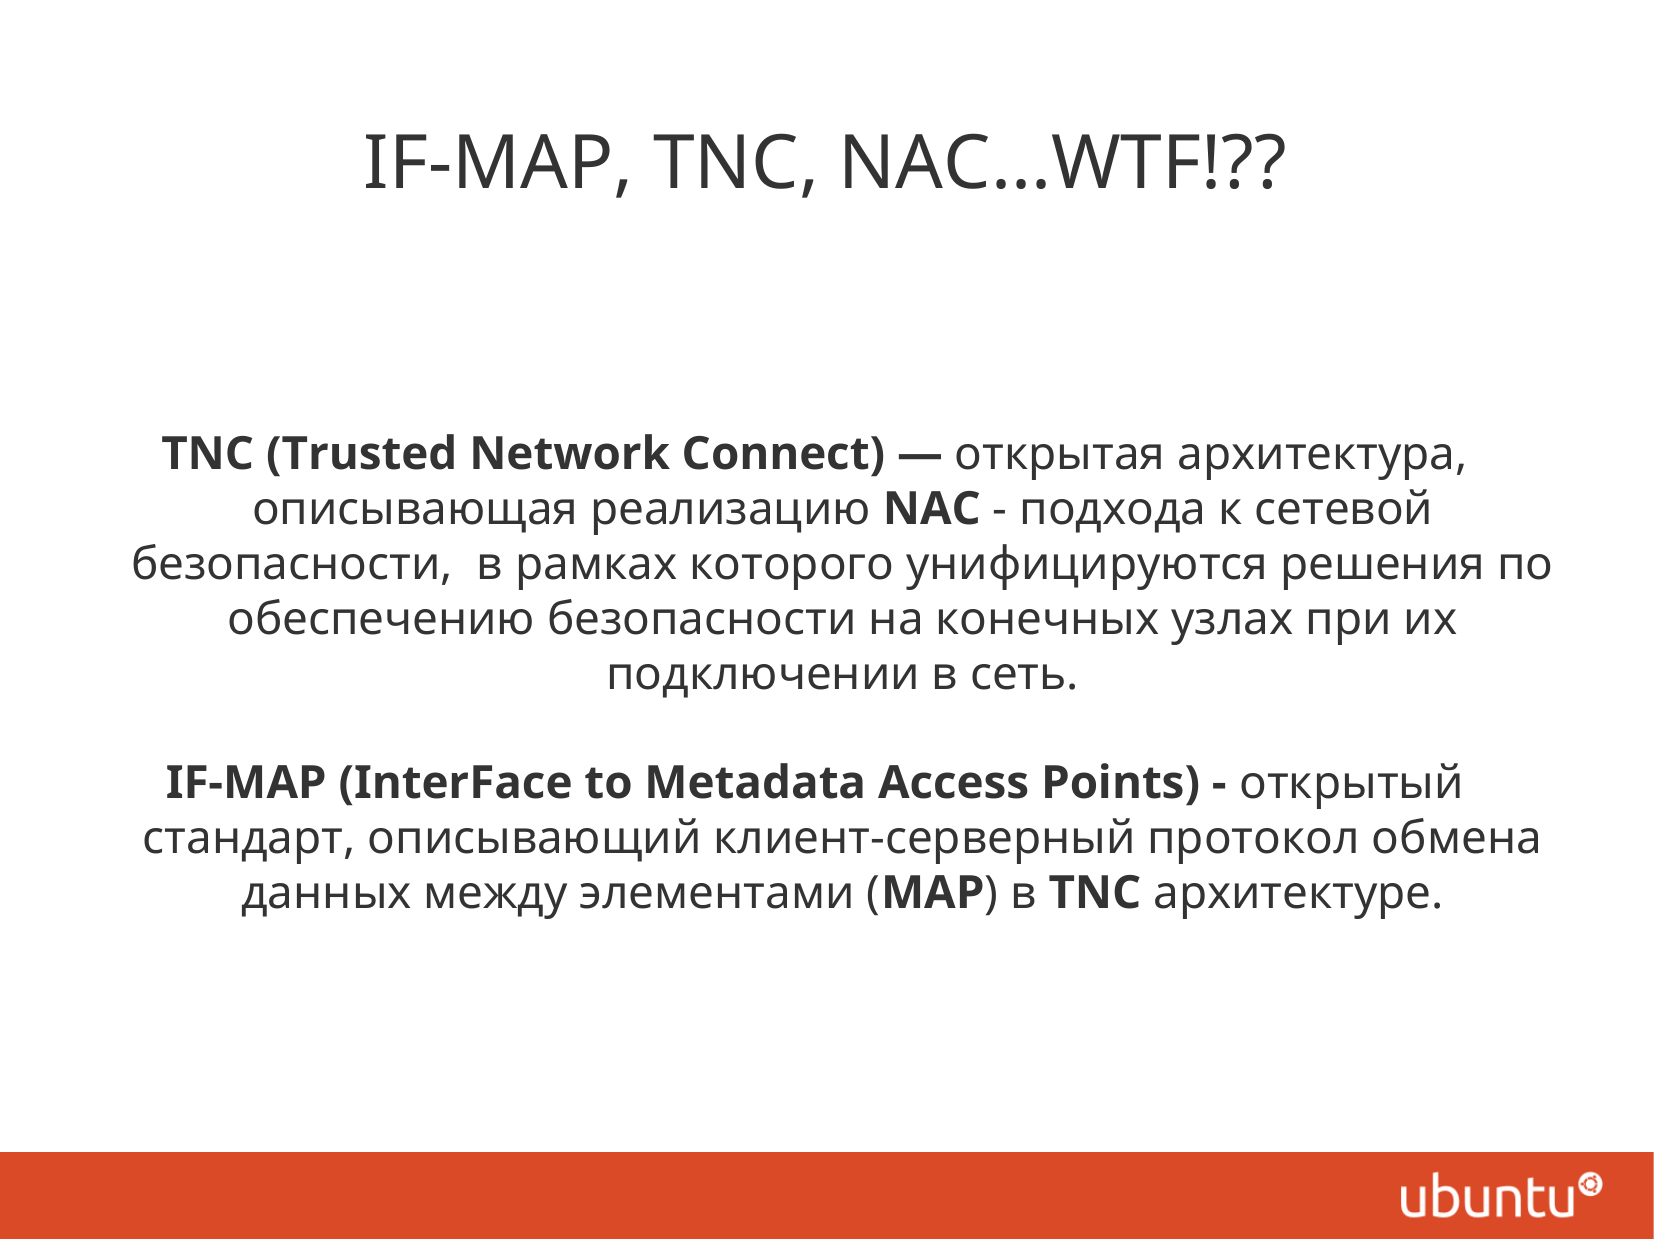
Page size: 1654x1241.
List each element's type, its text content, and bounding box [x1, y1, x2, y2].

picture [0, 1152, 1654, 1239]
list TNC (Trusted Network Connect) — открытая архитектура, описывающая реализацию NAC - подхода к сетевой безопасности, в рамках которого унифицируются решения по обеспечению безопасности на конечных узлах при их подключении в сеть. IF-MAP (InterFace to Metadata Access Points) - открытый стандарт, описывающий клиент-серверный протокол обмена данных между элементами (MAP) в TNC архитектуре. [59, 415, 1571, 1034]
title IF-MAP, TNC, NAC...WTF!?? [56, 115, 1596, 214]
